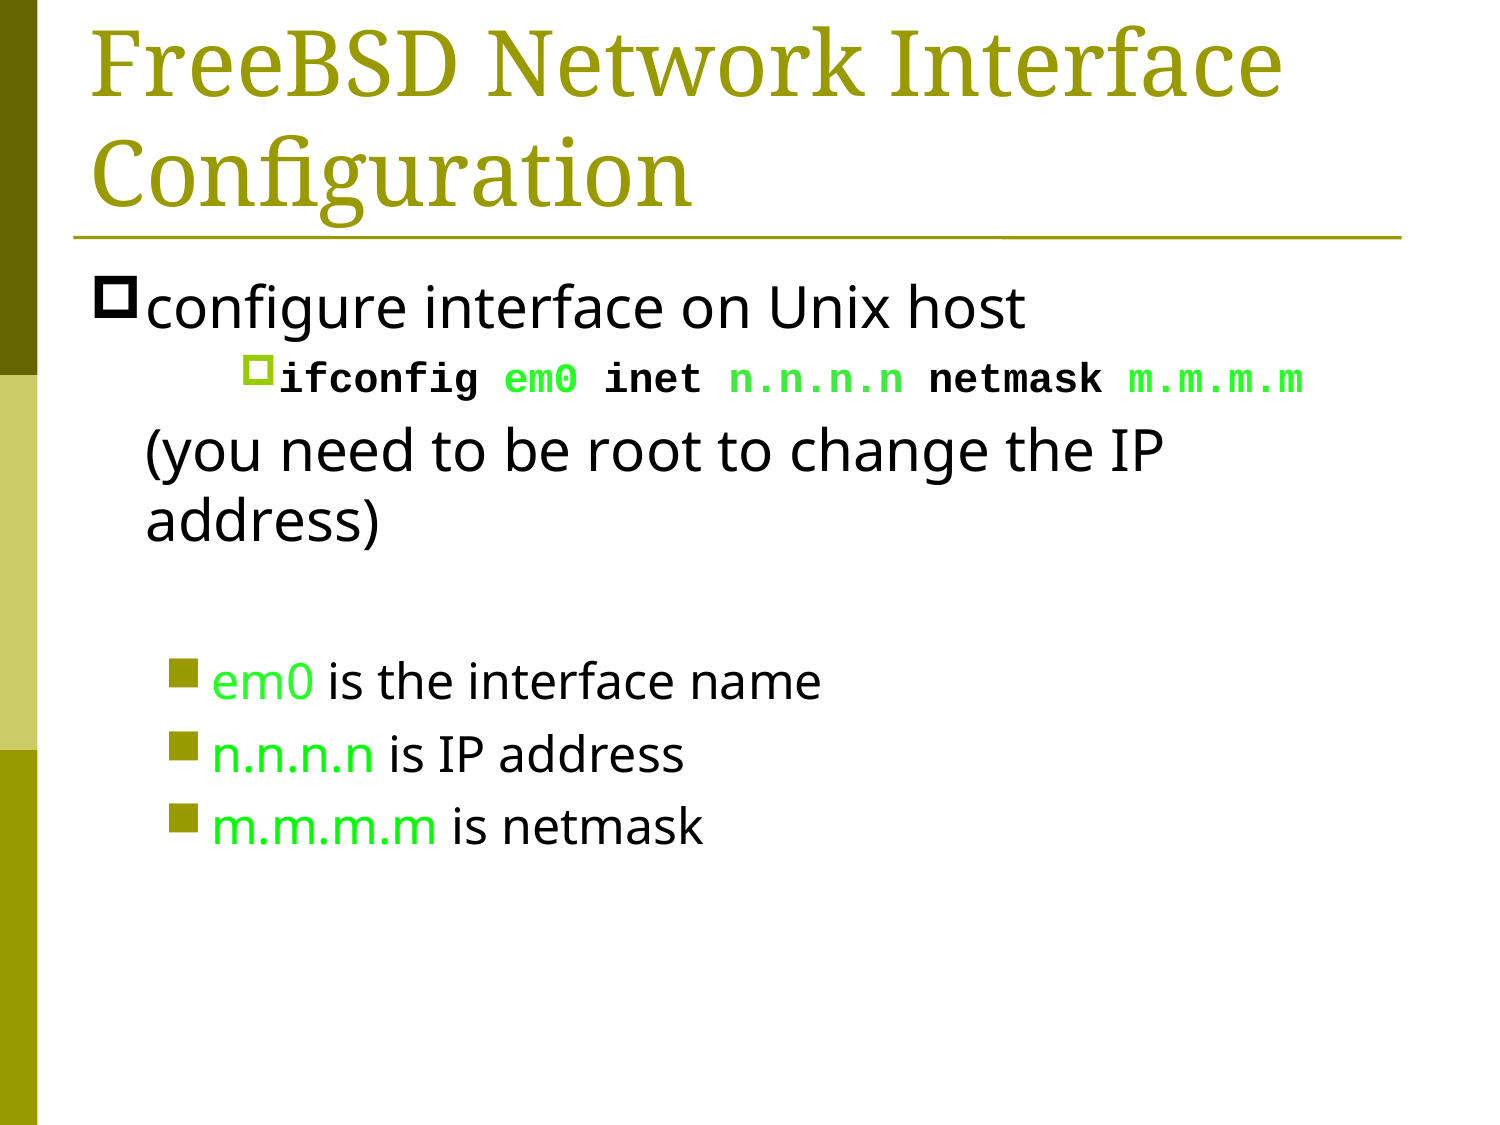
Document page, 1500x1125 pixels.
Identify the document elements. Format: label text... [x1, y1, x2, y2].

text_box configure interface on Unix host ifconfig em0 inet n.n.n.n netmask m.m.m.m (you need to be root to change the IP address) em0 is the interface name n.n.n.n is IP address m.m.m.m is netmask [75, 262, 1426, 1006]
text_box FreeBSD Network Interface Configuration [75, 0, 1426, 233]
